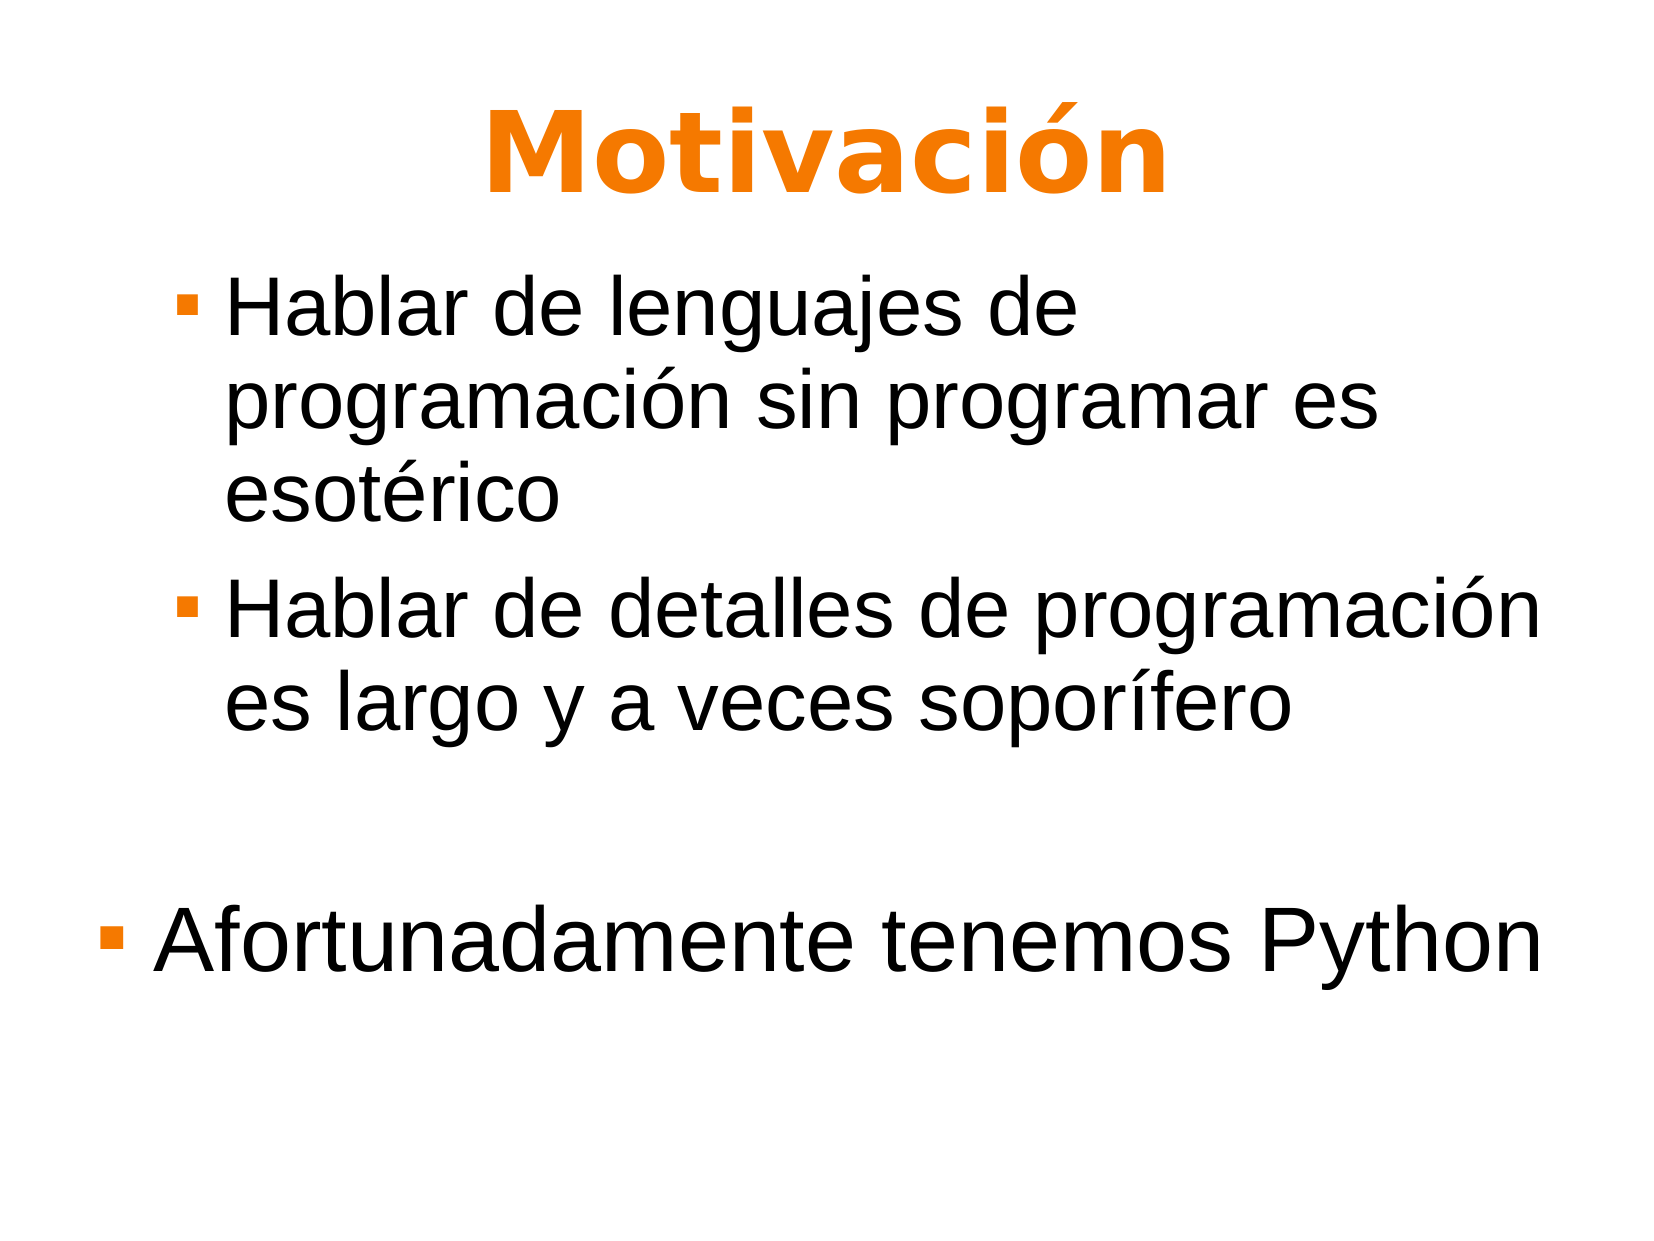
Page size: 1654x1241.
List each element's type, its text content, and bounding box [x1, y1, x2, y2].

title Motivación [82, 49, 1571, 257]
list Hablar de lenguajes de programación sin programar es esotérico Hablar de detalles de programación es largo y a veces soporífero Afortunadamente tenemos Python [82, 259, 1571, 992]
